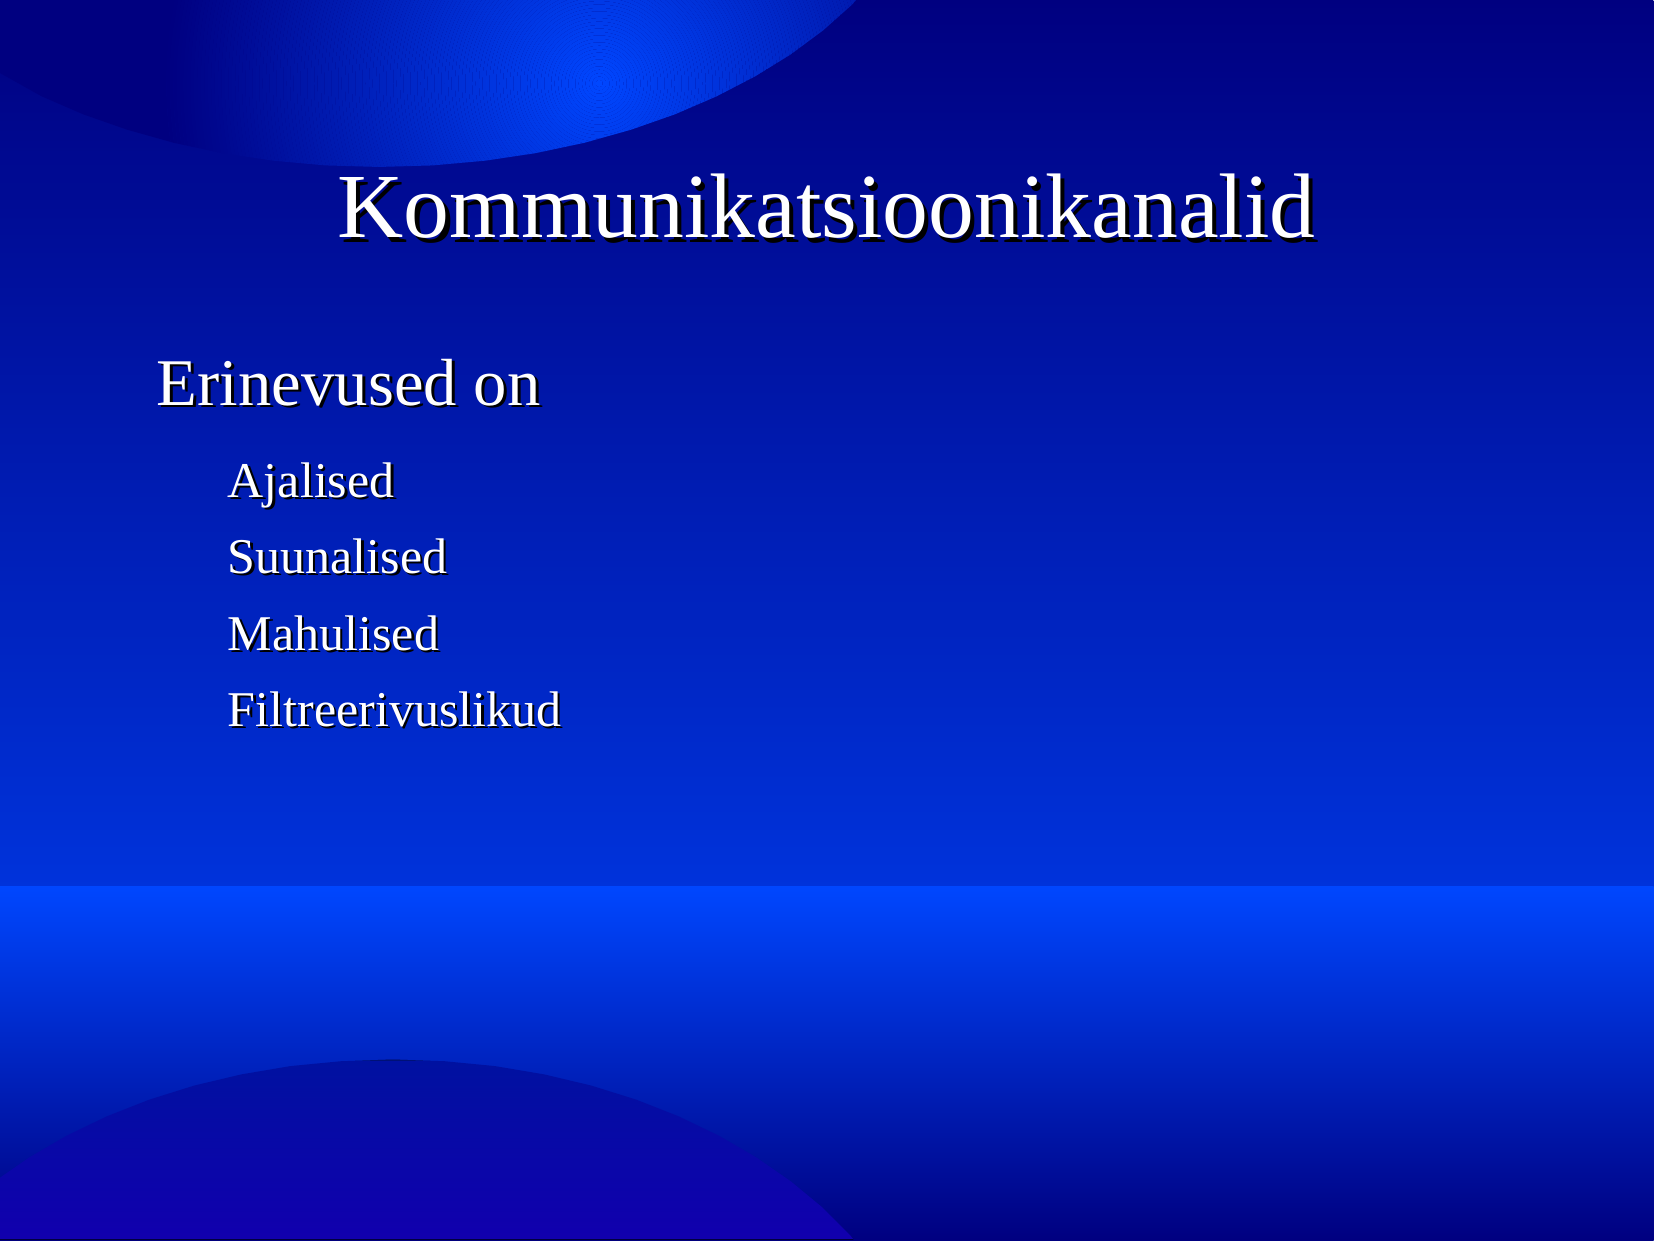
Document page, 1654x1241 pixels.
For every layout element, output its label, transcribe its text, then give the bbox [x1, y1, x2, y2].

list Erinevused on Ajalised Suunalised Mahulised Filtreerivuslikud [121, 344, 1534, 1127]
title Kommunikatsioonikanalid [121, 102, 1534, 311]
